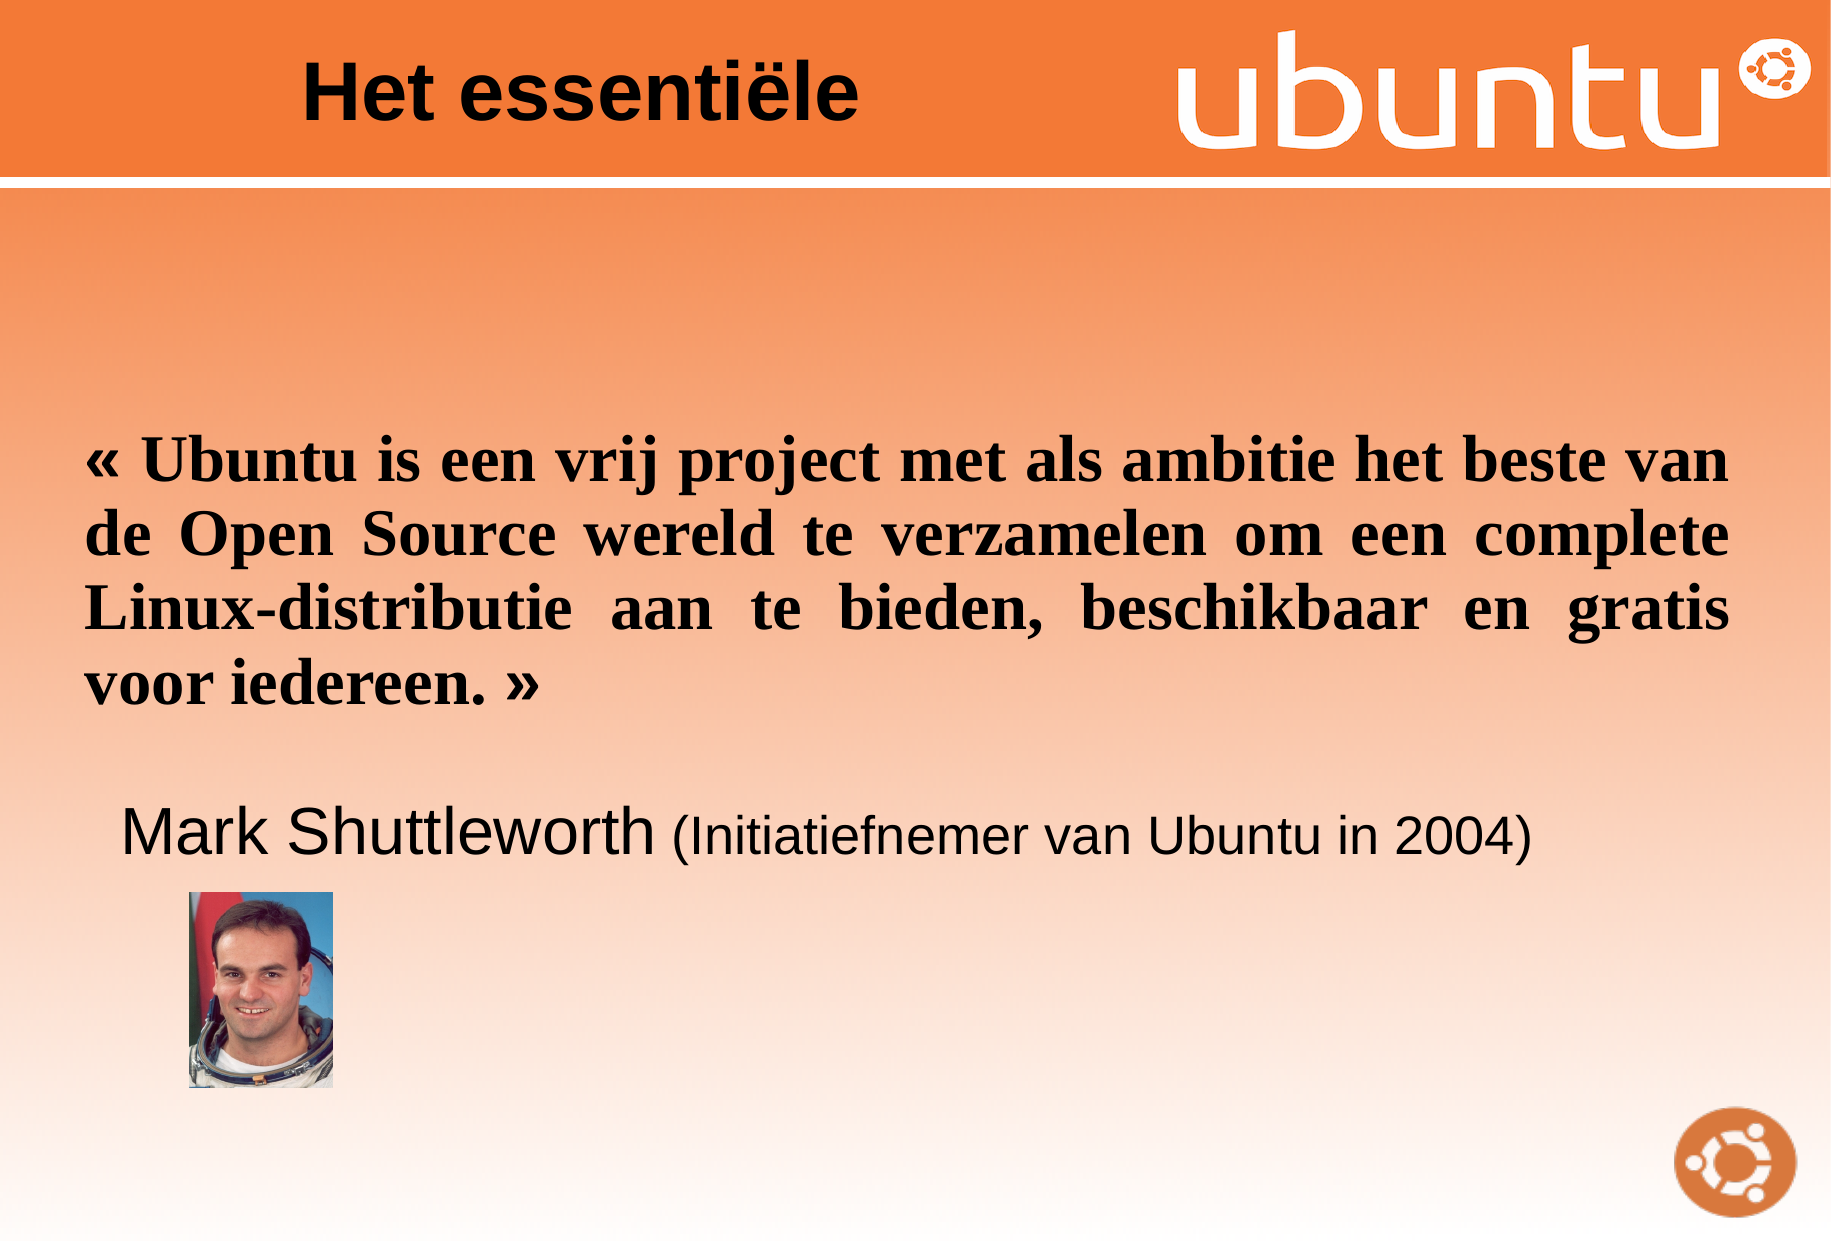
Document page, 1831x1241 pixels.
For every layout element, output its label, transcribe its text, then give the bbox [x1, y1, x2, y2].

title Het essentiële [0, 45, 1163, 139]
picture [0, 0, 1831, 1241]
subtitle « Ubuntu is een vrij project met als ambitie het beste van de Open Source wereld te verzamelen om een complete Linux-distributie aan te bieden, beschikbaar en gratis voor iedereen. » Mark Shuttleworth (Initiatiefnemer van Ubuntu in 2004) [84, 389, 1733, 901]
